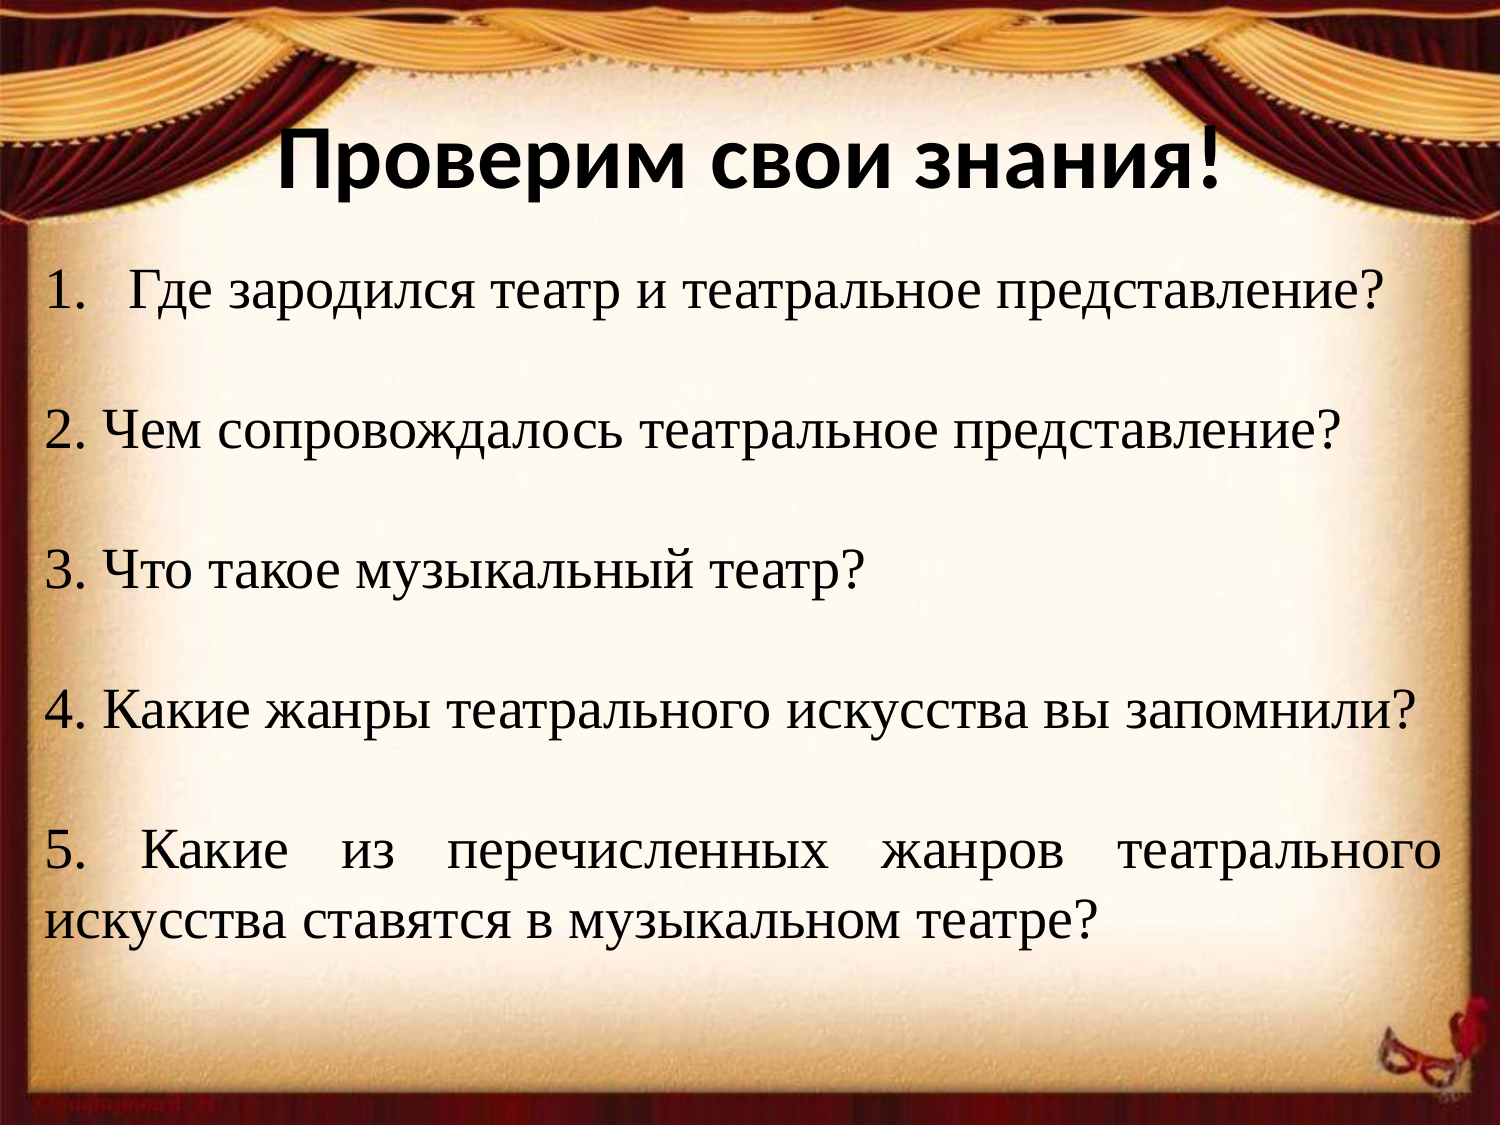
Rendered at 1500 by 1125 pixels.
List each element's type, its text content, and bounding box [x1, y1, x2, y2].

picture [0, 0, 1500, 1125]
text_box Где зародился театр и театральное представление? 2. Чем сопровождалось театральное представление? 3. Что такое музыкальный театр? 4. Какие жанры театрального искусства вы запомнили? 5. Какие из перечисленных жанров театрального искусства ставятся в музыкальном театре? [29, 243, 1459, 958]
title Проверим свои знания! [76, 90, 1427, 243]
